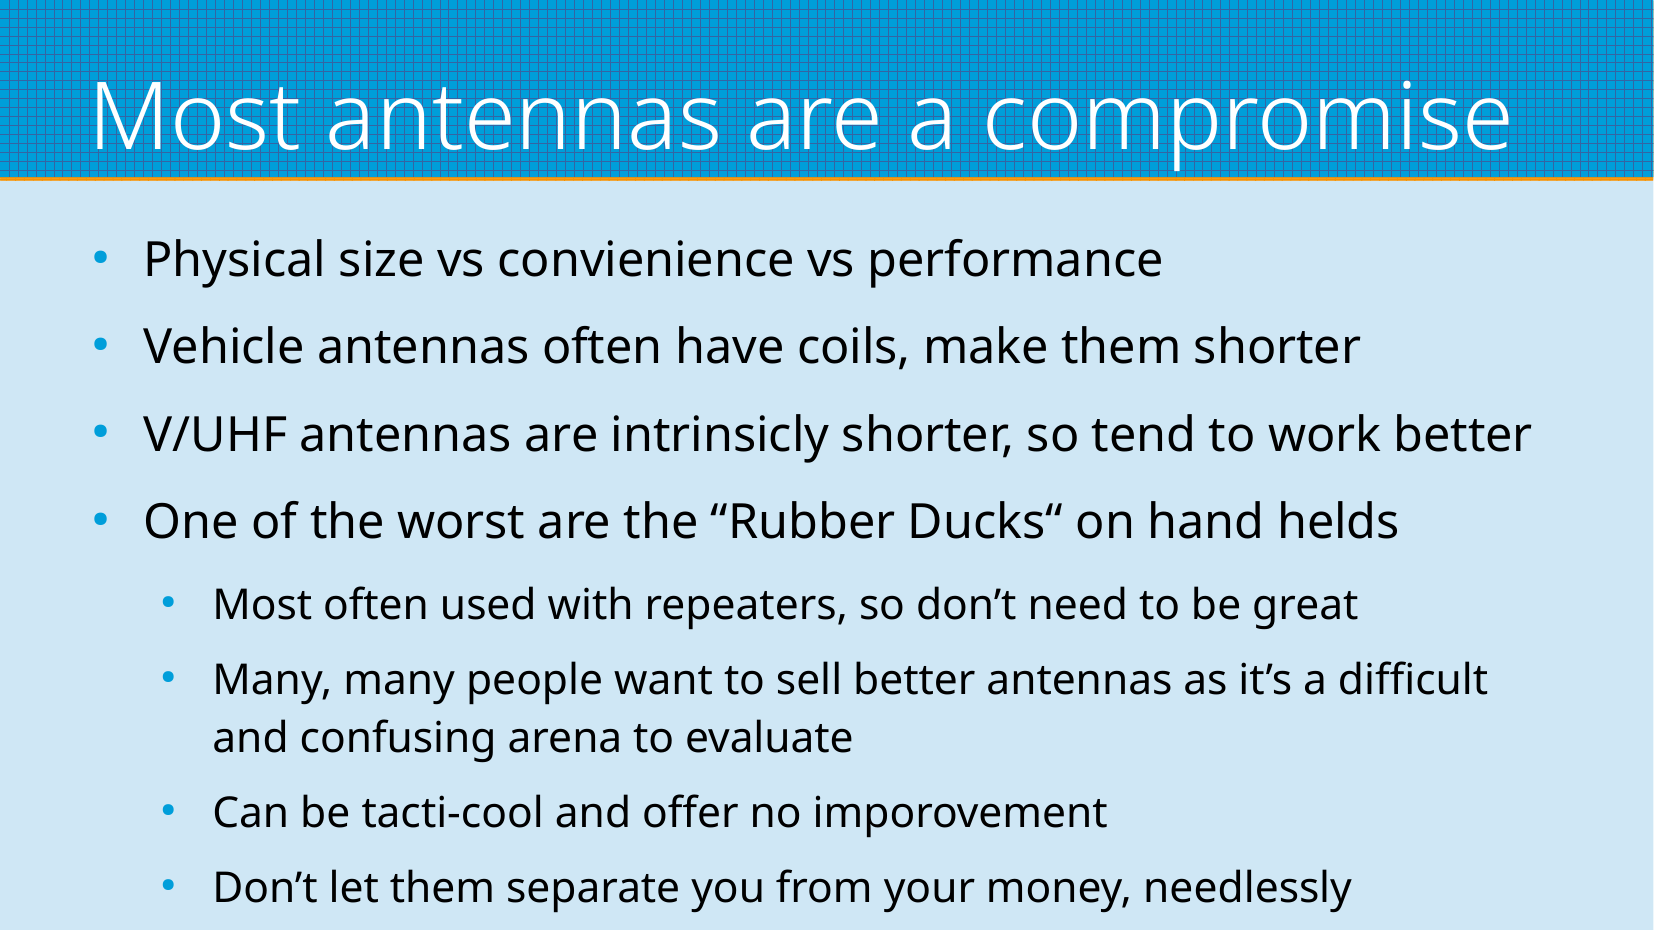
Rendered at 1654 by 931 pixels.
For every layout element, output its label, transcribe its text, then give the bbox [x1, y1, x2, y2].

list Physical size vs convienience vs performance Vehicle antennas often have coils, make them shorter V/UHF antennas are intrinsicly shorter, so tend to work better One of the worst are the “Rubber Ducks“ on hand helds Most often used with repeaters, so don’t need to be great Many, many people want to sell better antennas as it’s a difficult and confusing arena to evaluate Can be tacti-cool and offer no imporovement Don’t let them separate you from your money, needlessly [75, 225, 1552, 931]
title Most antennas are a compromise [88, 14, 1565, 178]
